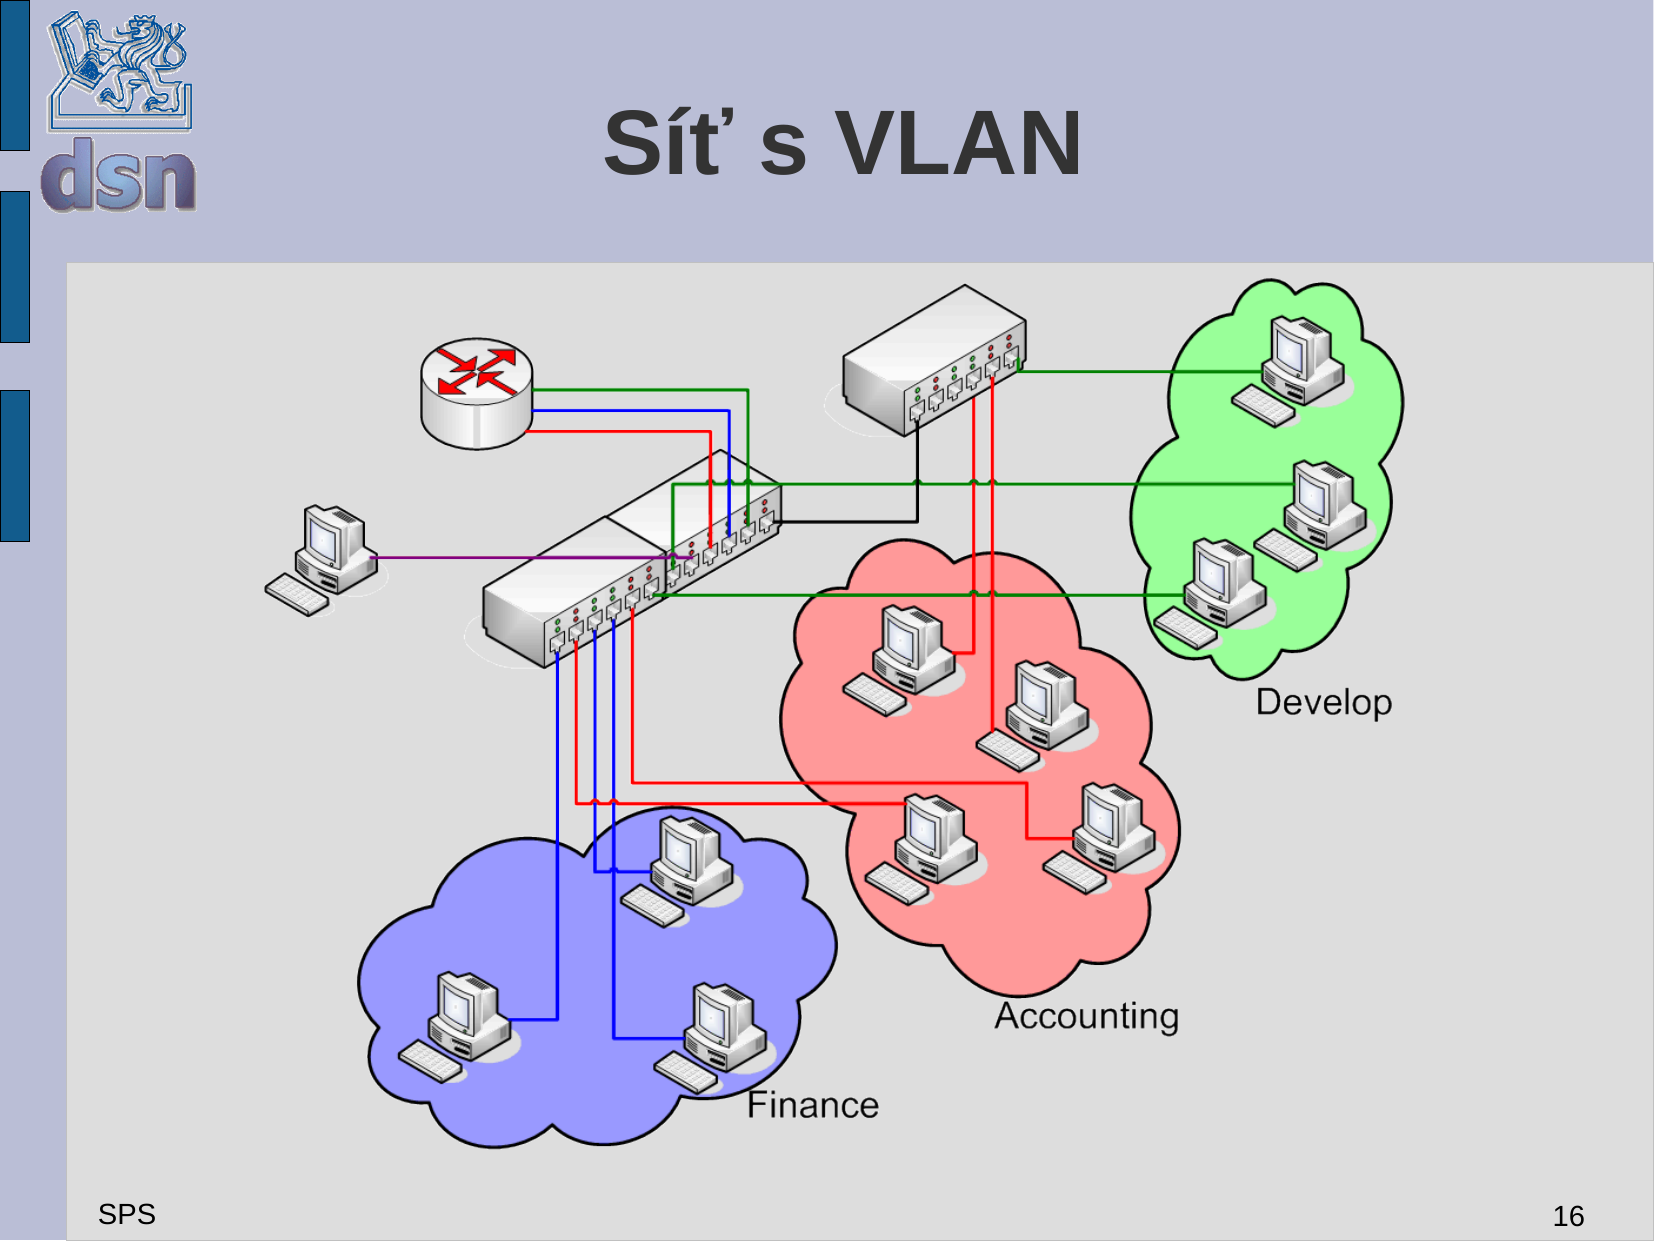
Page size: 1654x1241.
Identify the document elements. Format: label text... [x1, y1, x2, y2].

title Síť s VLAN [210, 39, 1478, 247]
picture [10, 10, 223, 230]
picture [264, 277, 1405, 1150]
